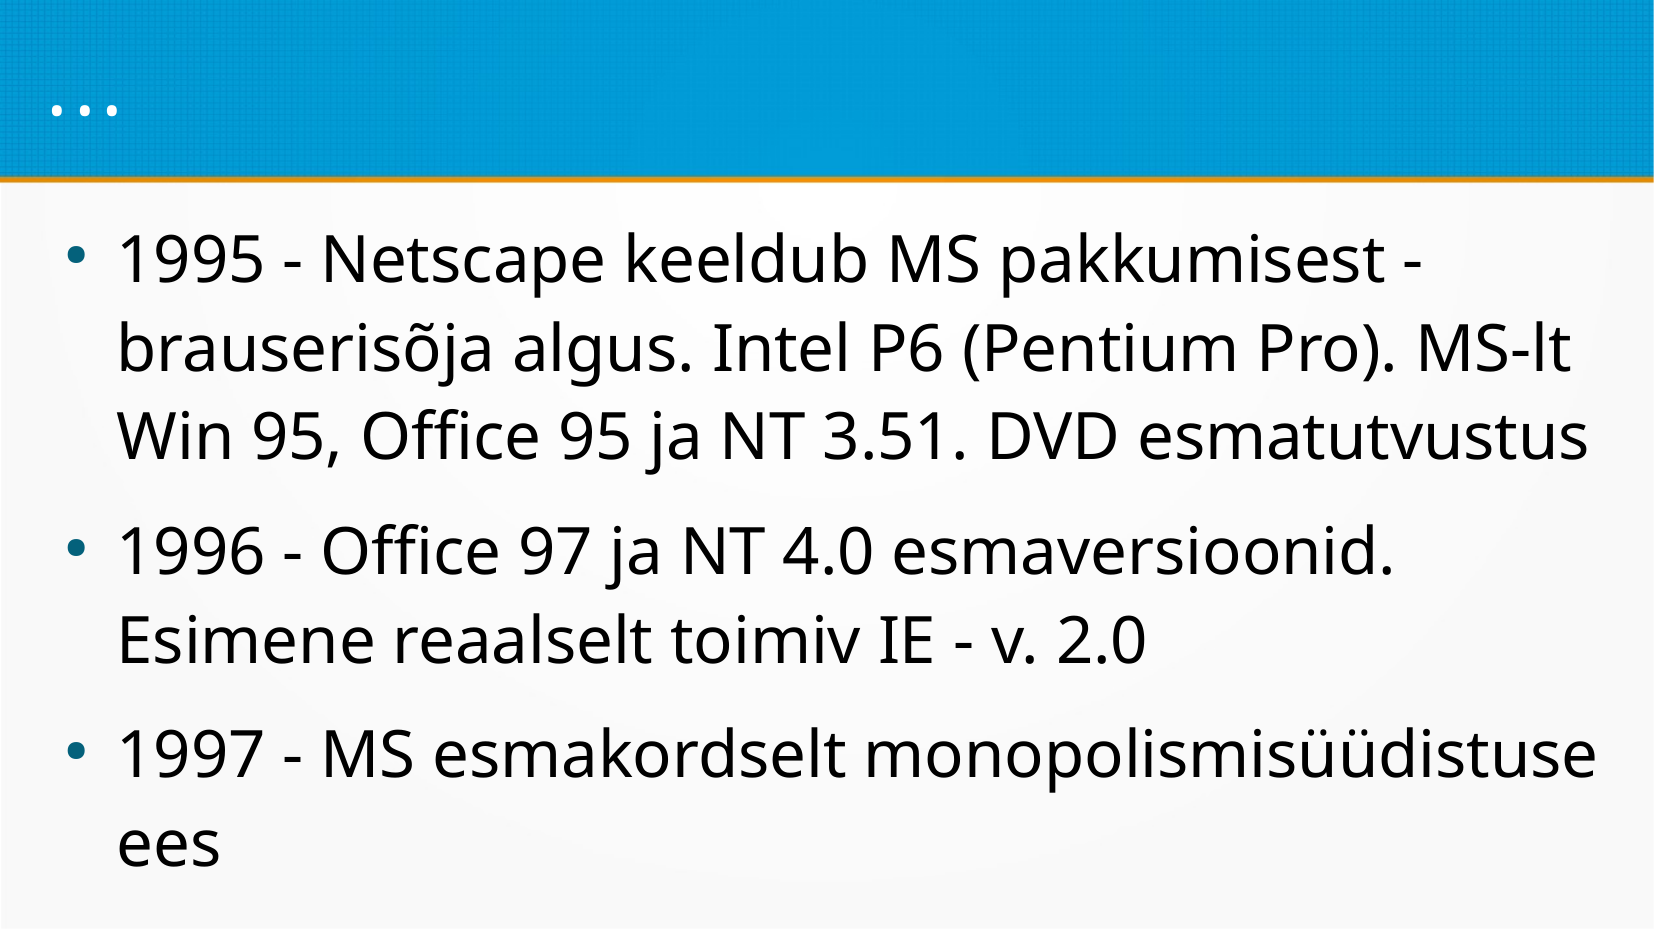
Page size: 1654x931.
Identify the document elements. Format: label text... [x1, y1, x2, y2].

picture [0, 175, 1654, 931]
title ... [43, 0, 1619, 149]
list 1995 - Netscape keeldub MS pakkumisest - brauserisõja algus. Intel P6 (Pentium Pro). MS-lt Win 95, Office 95 ja NT 3.51. DVD esmatutvustus 1996 - Office 97 ja NT 4.0 esmaversioonid. Esimene reaalselt toimiv IE - v. 2.0 1997 - MS esmakordselt monopolismisüüdistuse ees [47, 212, 1607, 902]
